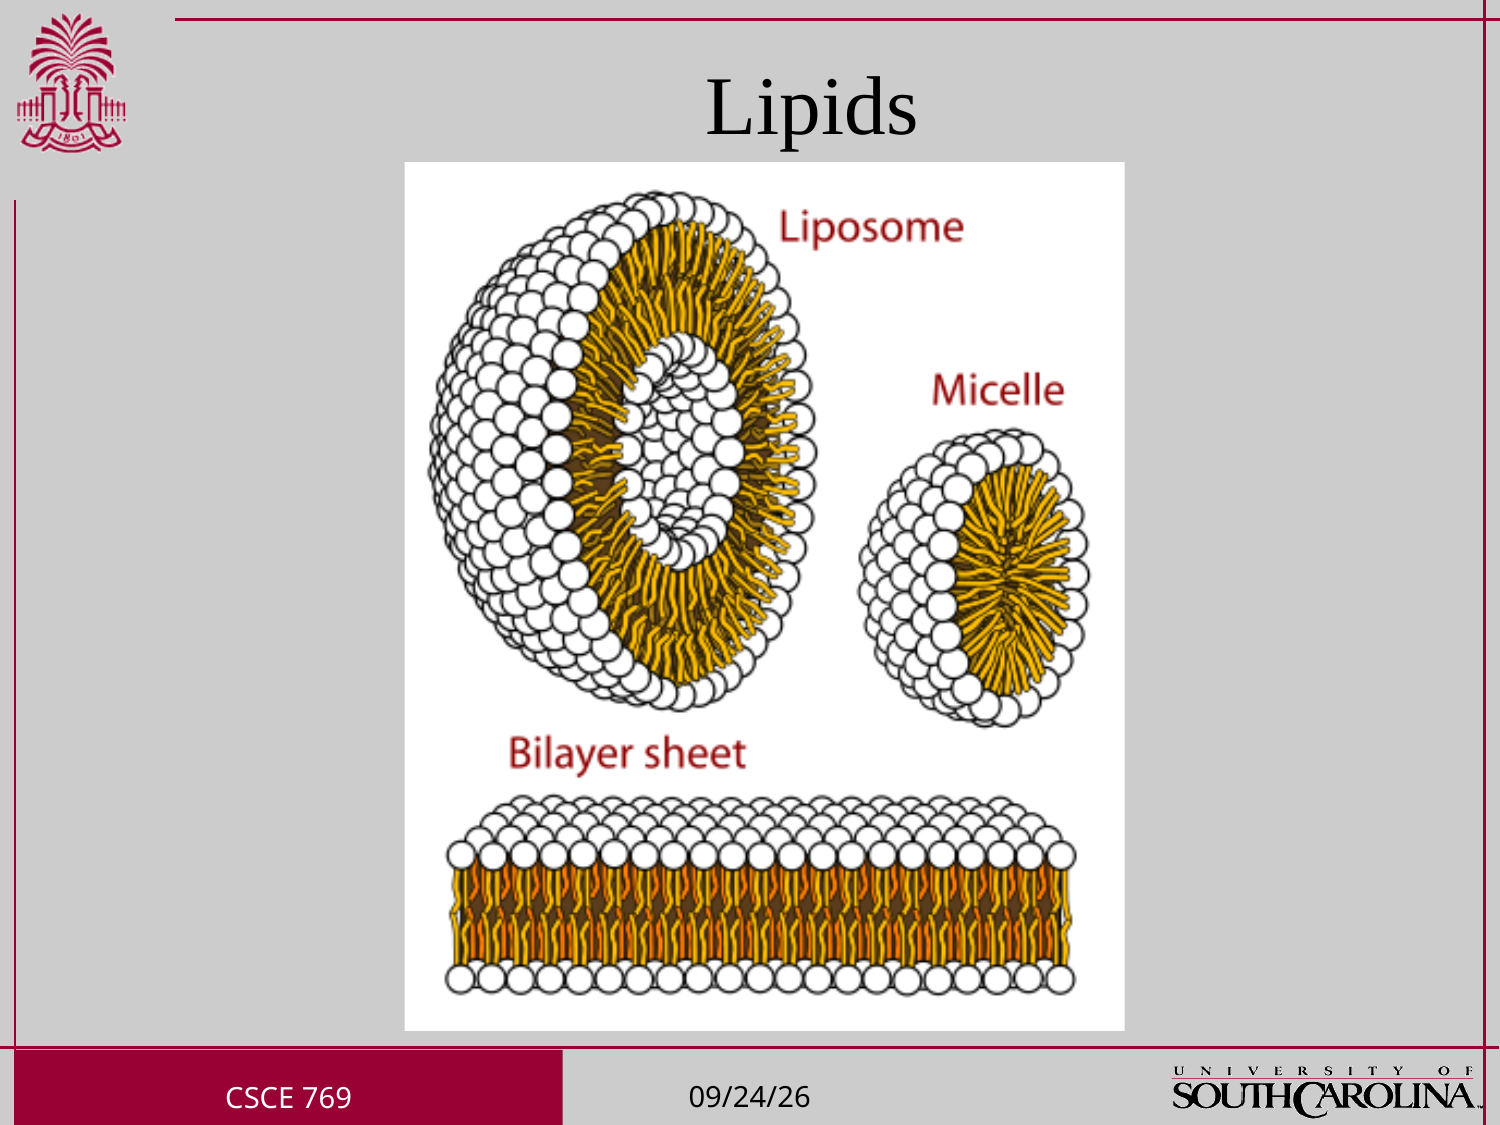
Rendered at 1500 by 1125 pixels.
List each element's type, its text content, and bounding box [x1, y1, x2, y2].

picture [1162, 1049, 1483, 1125]
picture [404, 162, 1125, 1031]
picture [12, 12, 131, 155]
title Lipids [174, 24, 1450, 188]
